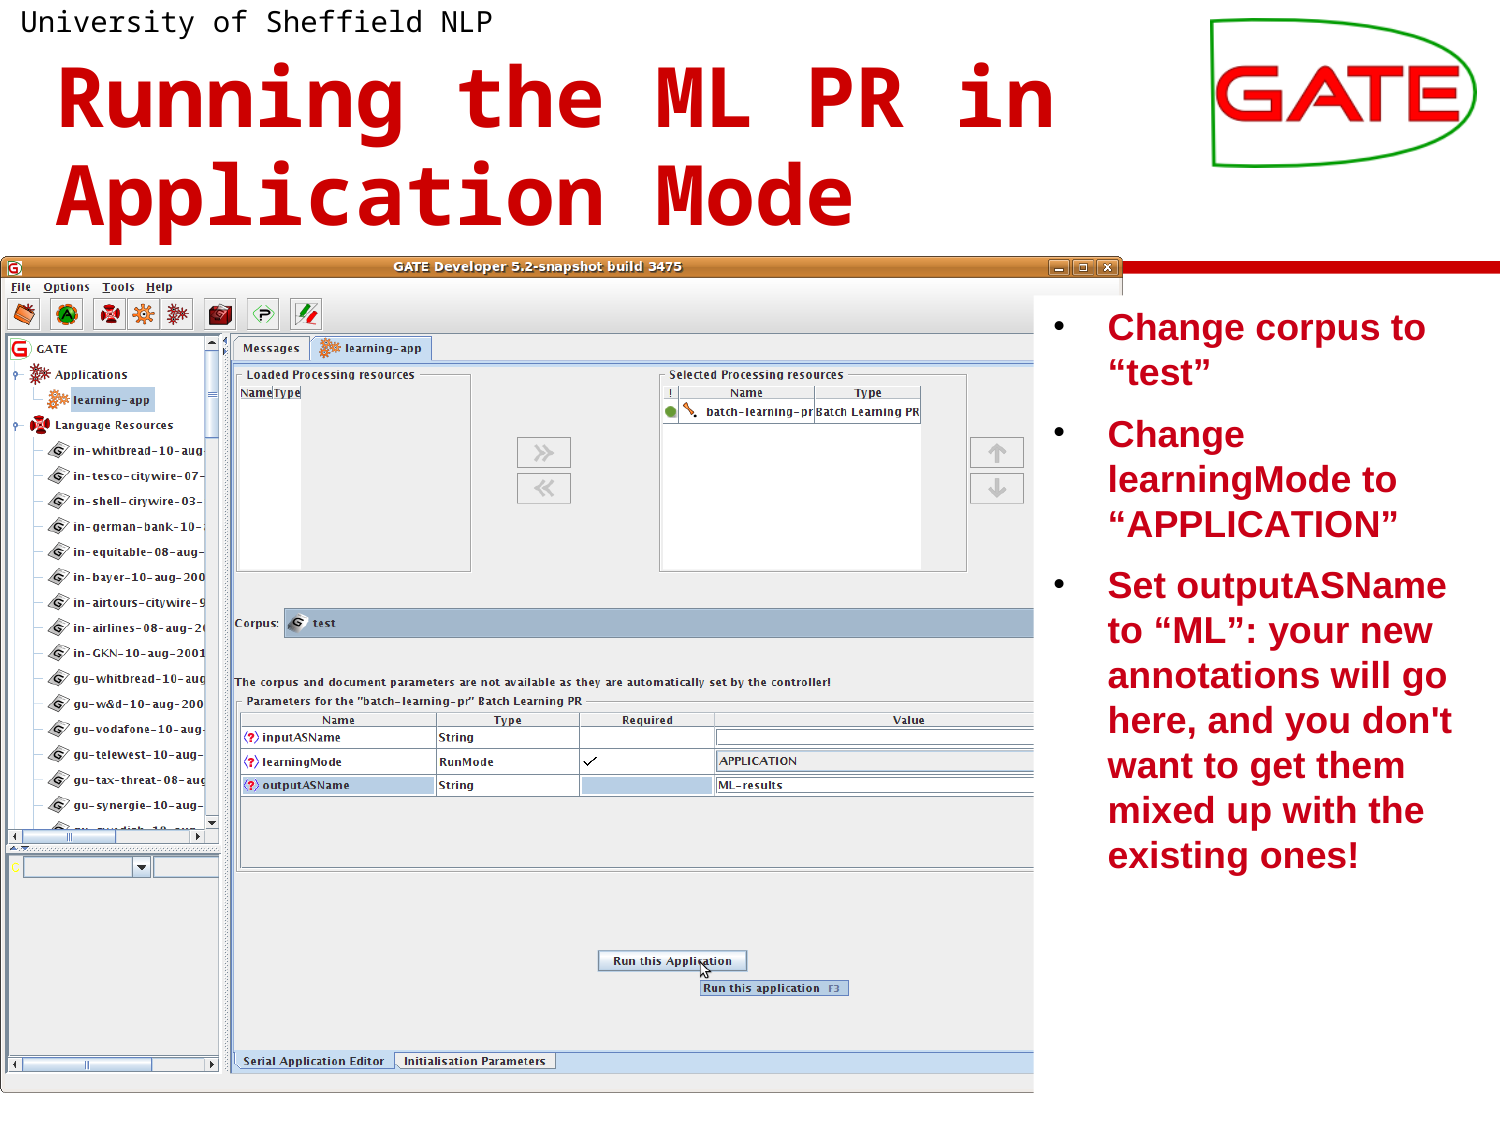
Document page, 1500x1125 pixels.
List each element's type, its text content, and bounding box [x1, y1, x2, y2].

picture [0, 256, 1123, 1093]
title Running the ML PR in Application Mode [41, 37, 1391, 254]
list Change corpus to “test” Change learningMode to “APPLICATION” Set outputASName to “ML”: your new annotations will go here, and you don't want to get them mixed up with the existing ones! [1033, 295, 1500, 1125]
picture [1210, 18, 1477, 168]
